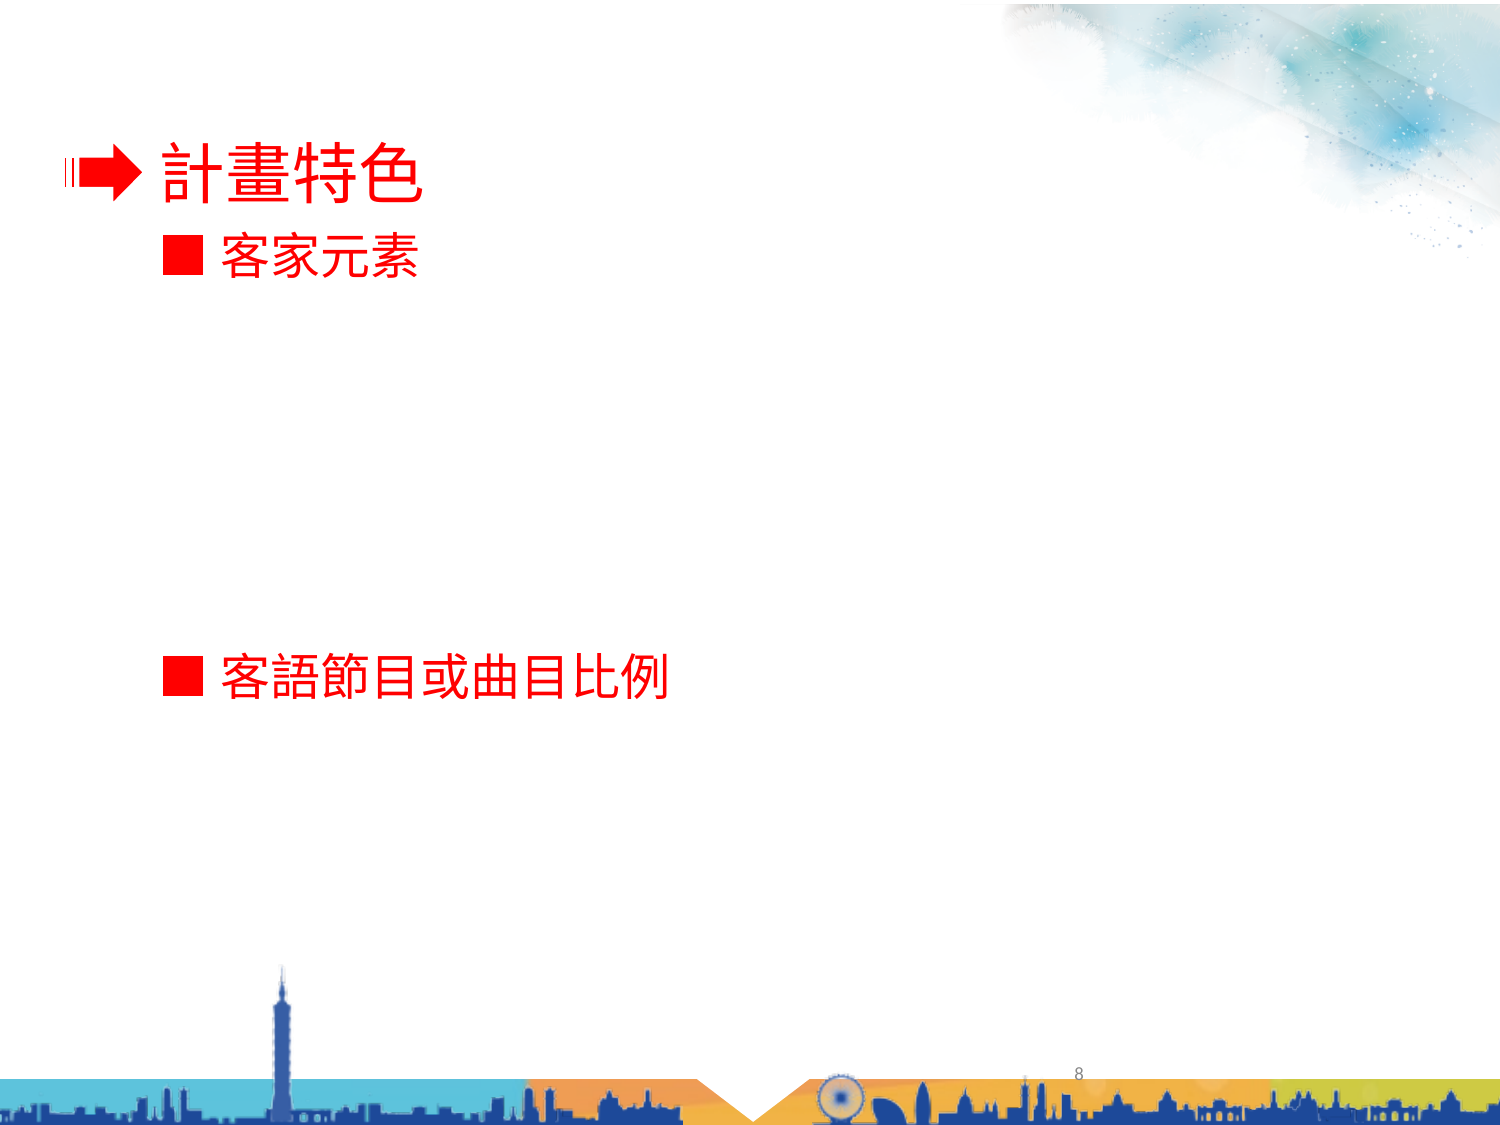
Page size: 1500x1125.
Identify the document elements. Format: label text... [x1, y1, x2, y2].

text_box [70, 156, 75, 188]
text_box ■客家元素 [144, 217, 1333, 292]
text_box [1059, 1042, 1397, 1103]
text_box [63, 156, 68, 188]
text_box ■客語節目或曲目比例 [144, 638, 1333, 713]
text_box 計畫特色 [144, 124, 1333, 217]
text_box [78, 140, 144, 205]
